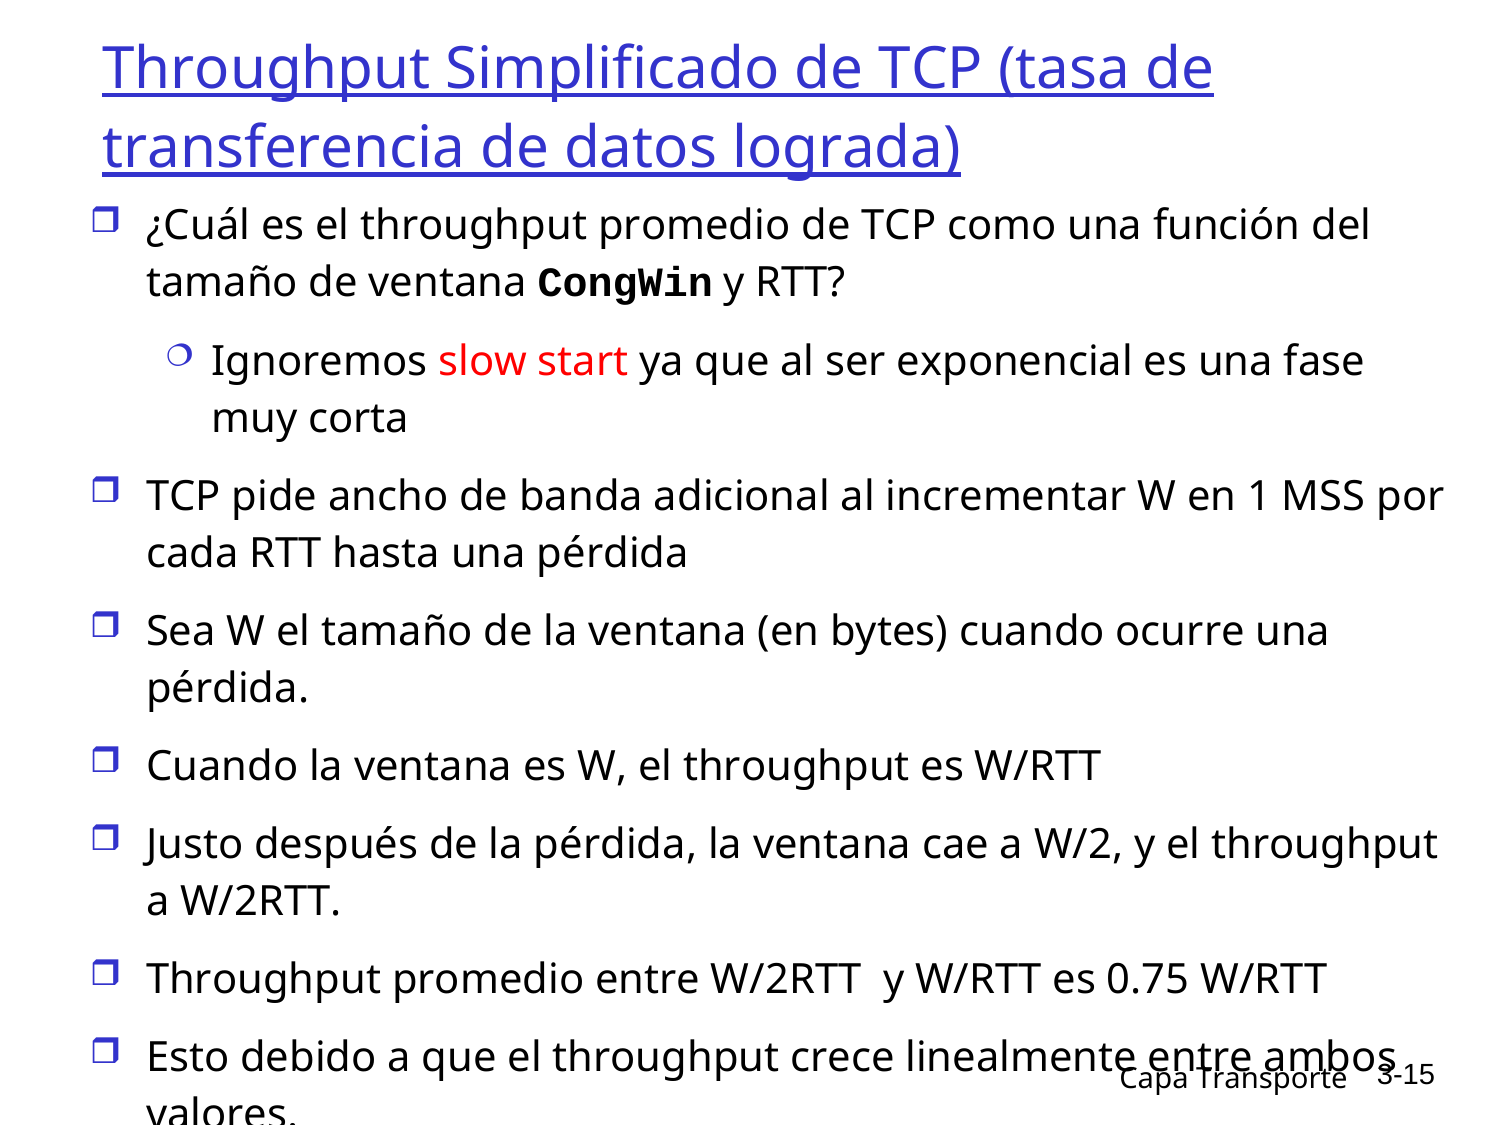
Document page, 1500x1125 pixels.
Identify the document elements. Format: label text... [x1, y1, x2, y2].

list ¿Cuál es el throughput promedio de TCP como una función del tamaño de ventana CongWin y RTT? Ignoremos slow start ya que al ser exponencial es una fase muy corta TCP pide ancho de banda adicional al incrementar W en 1 MSS por cada RTT hasta una pérdida Sea W el tamaño de la ventana (en bytes) cuando ocurre una pérdida. Cuando la ventana es W, el throughput es W/RTT Justo después de la pérdida, la ventana cae a W/2, y el throughput a W/2RTT. Throughput promedio entre W/2RTT y W/RTT es 0.75 W/RTT Esto debido a que el throughput crece linealmente entre ambos valores. [75, 187, 1463, 1040]
title Throughput Simplificado de TCP (tasa de transferencia de datos lograda) [87, 15, 1463, 187]
